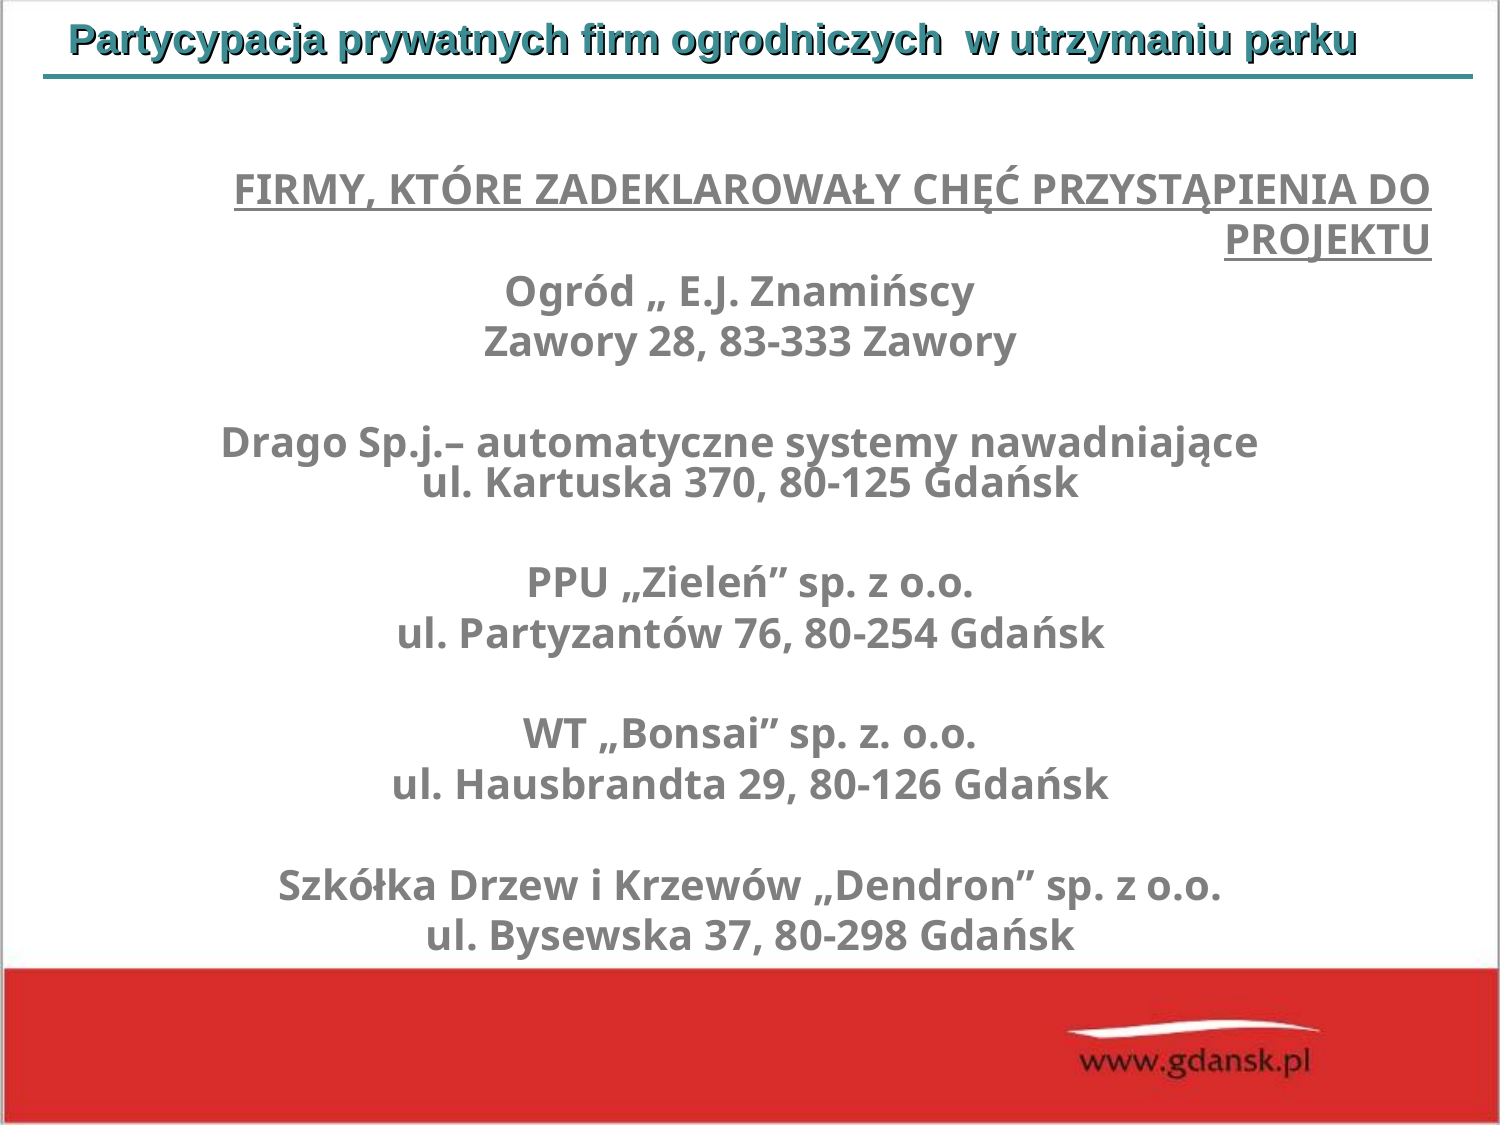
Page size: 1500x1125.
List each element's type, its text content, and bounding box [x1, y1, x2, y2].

text_box Ogród „ E.J. Znamińscy Zawory 28, 83-333 Zawory Drago Sp.j.– automatyczne systemy nawadniające ul. Kartuska 370, 80-125 Gdańsk PPU „Zieleń” sp. z o.o. ul. Partyzantów 76, 80-254 Gdańsk WT „Bonsai” sp. z. o.o. ul. Hausbrandta 29, 80-126 Gdańsk Szkółka Drzew i Krzewów „Dendron” sp. z o.o. ul. Bysewska 37, 80-298 Gdańsk [78, 271, 1424, 967]
text_box FIRMY, KTÓRE ZADEKLAROWAŁY CHĘĆ PRZYSTĄPIENIA DO PROJEKTU [29, 155, 1447, 271]
picture [0, 0, 1500, 1125]
text_box Partycypacja prywatnych firm ogrodniczych w utrzymaniu parku [53, 14, 1500, 70]
